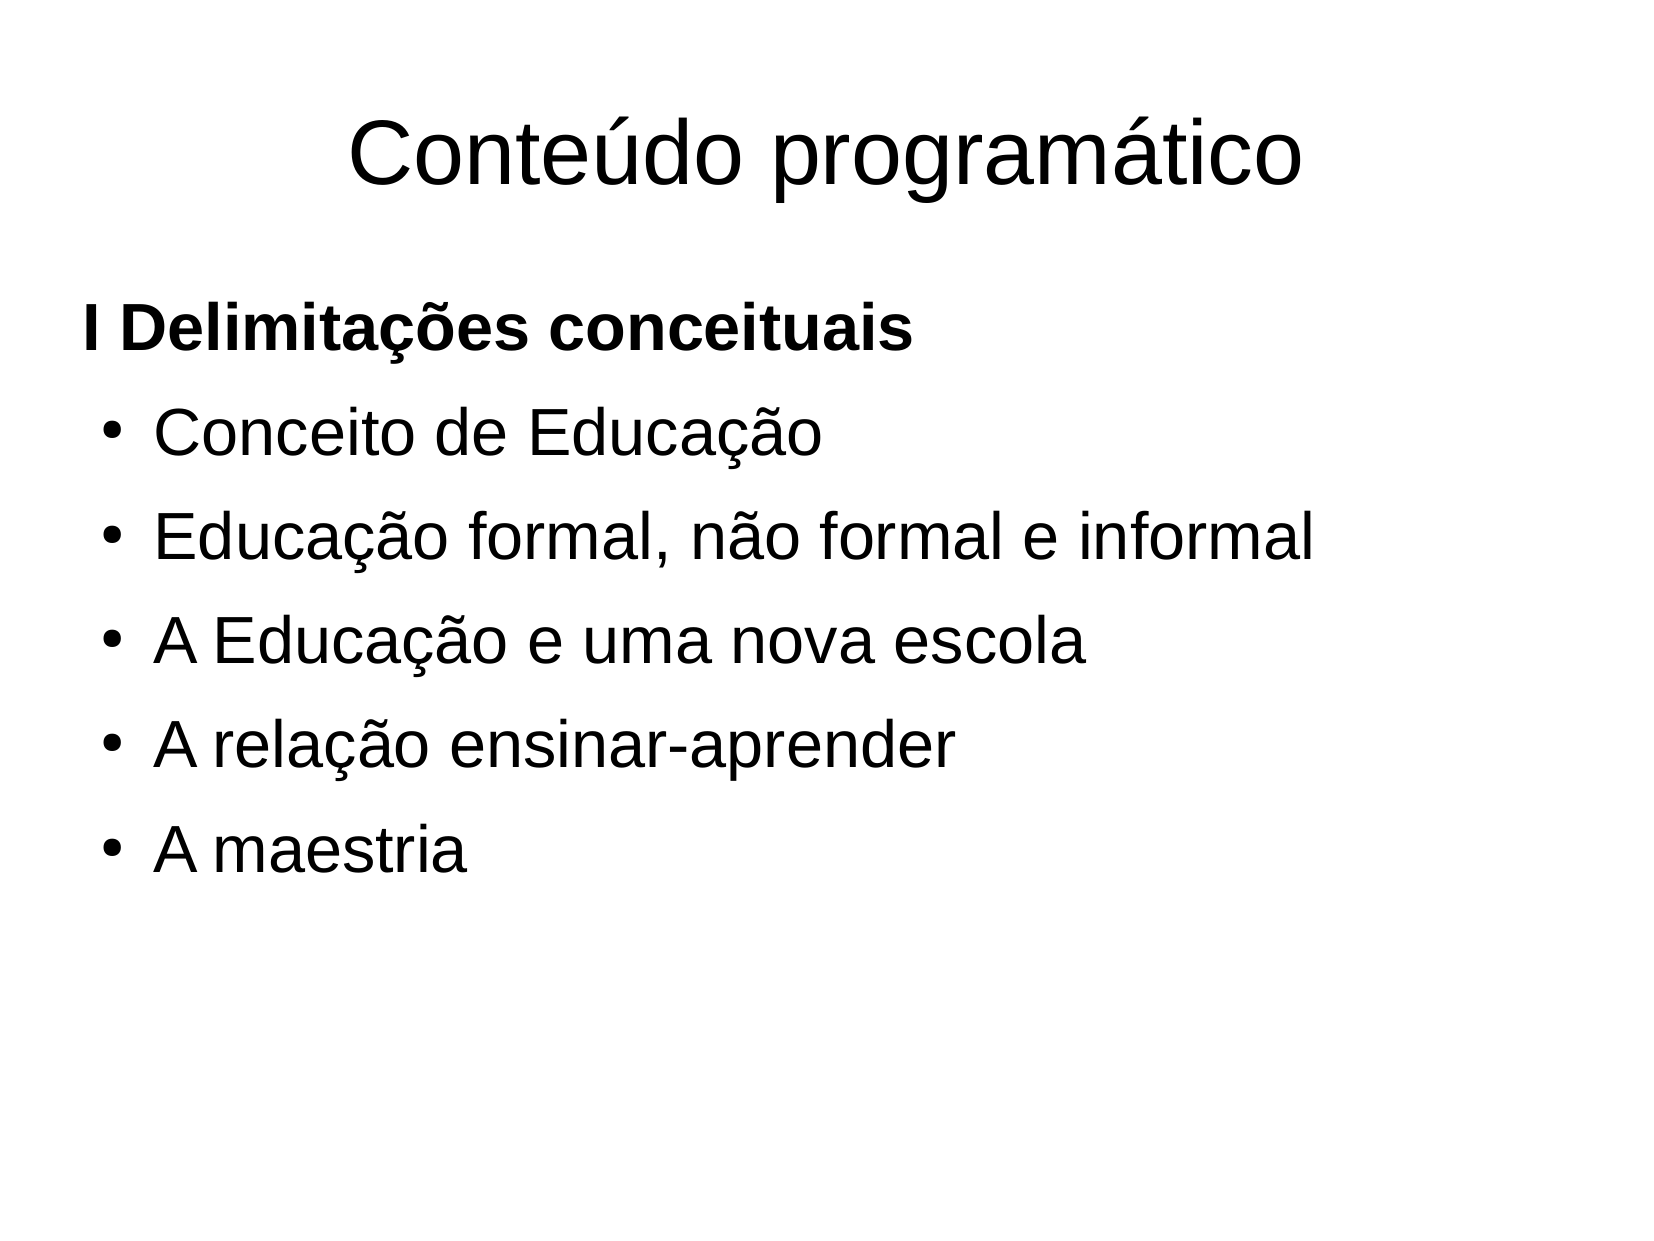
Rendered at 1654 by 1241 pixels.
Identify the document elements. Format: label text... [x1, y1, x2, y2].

list I Delimitações conceituais Conceito de Educação Educação formal, não formal e informal A Educação e uma nova escola A relação ensinar-aprender A maestria [82, 290, 1571, 1010]
title Conteúdo programático [82, 49, 1571, 257]
